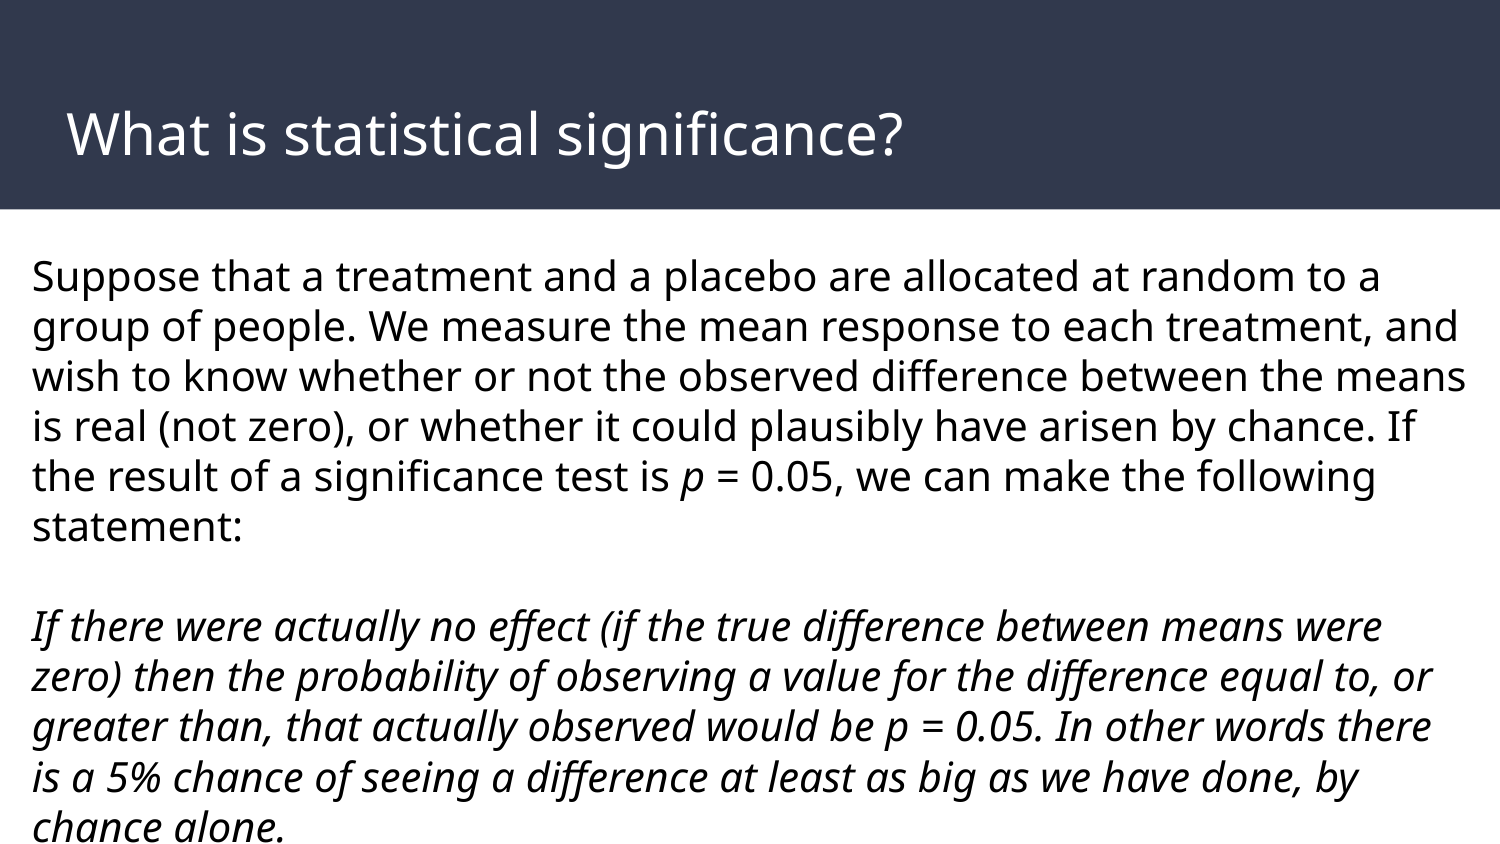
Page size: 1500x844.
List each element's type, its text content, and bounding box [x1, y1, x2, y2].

title What is statistical significance? [51, 82, 1449, 185]
text_box Suppose that a treatment and a placebo are allocated at random to a group of people. We measure the mean response to each treatment, and wish to know whether or not the observed difference between the means is real (not zero), or whether it could plausibly have arisen by chance. If the result of a significance test is p = 0.05, we can make the following statement: If there were actually no effect (if the true difference between means were zero) then the probability of observing a value for the difference equal to, or greater than, that actually observed would be p = 0.05. In other words there is a 5% chance of seeing a difference at least as big as we have done, by chance alone. [16, 235, 1484, 829]
